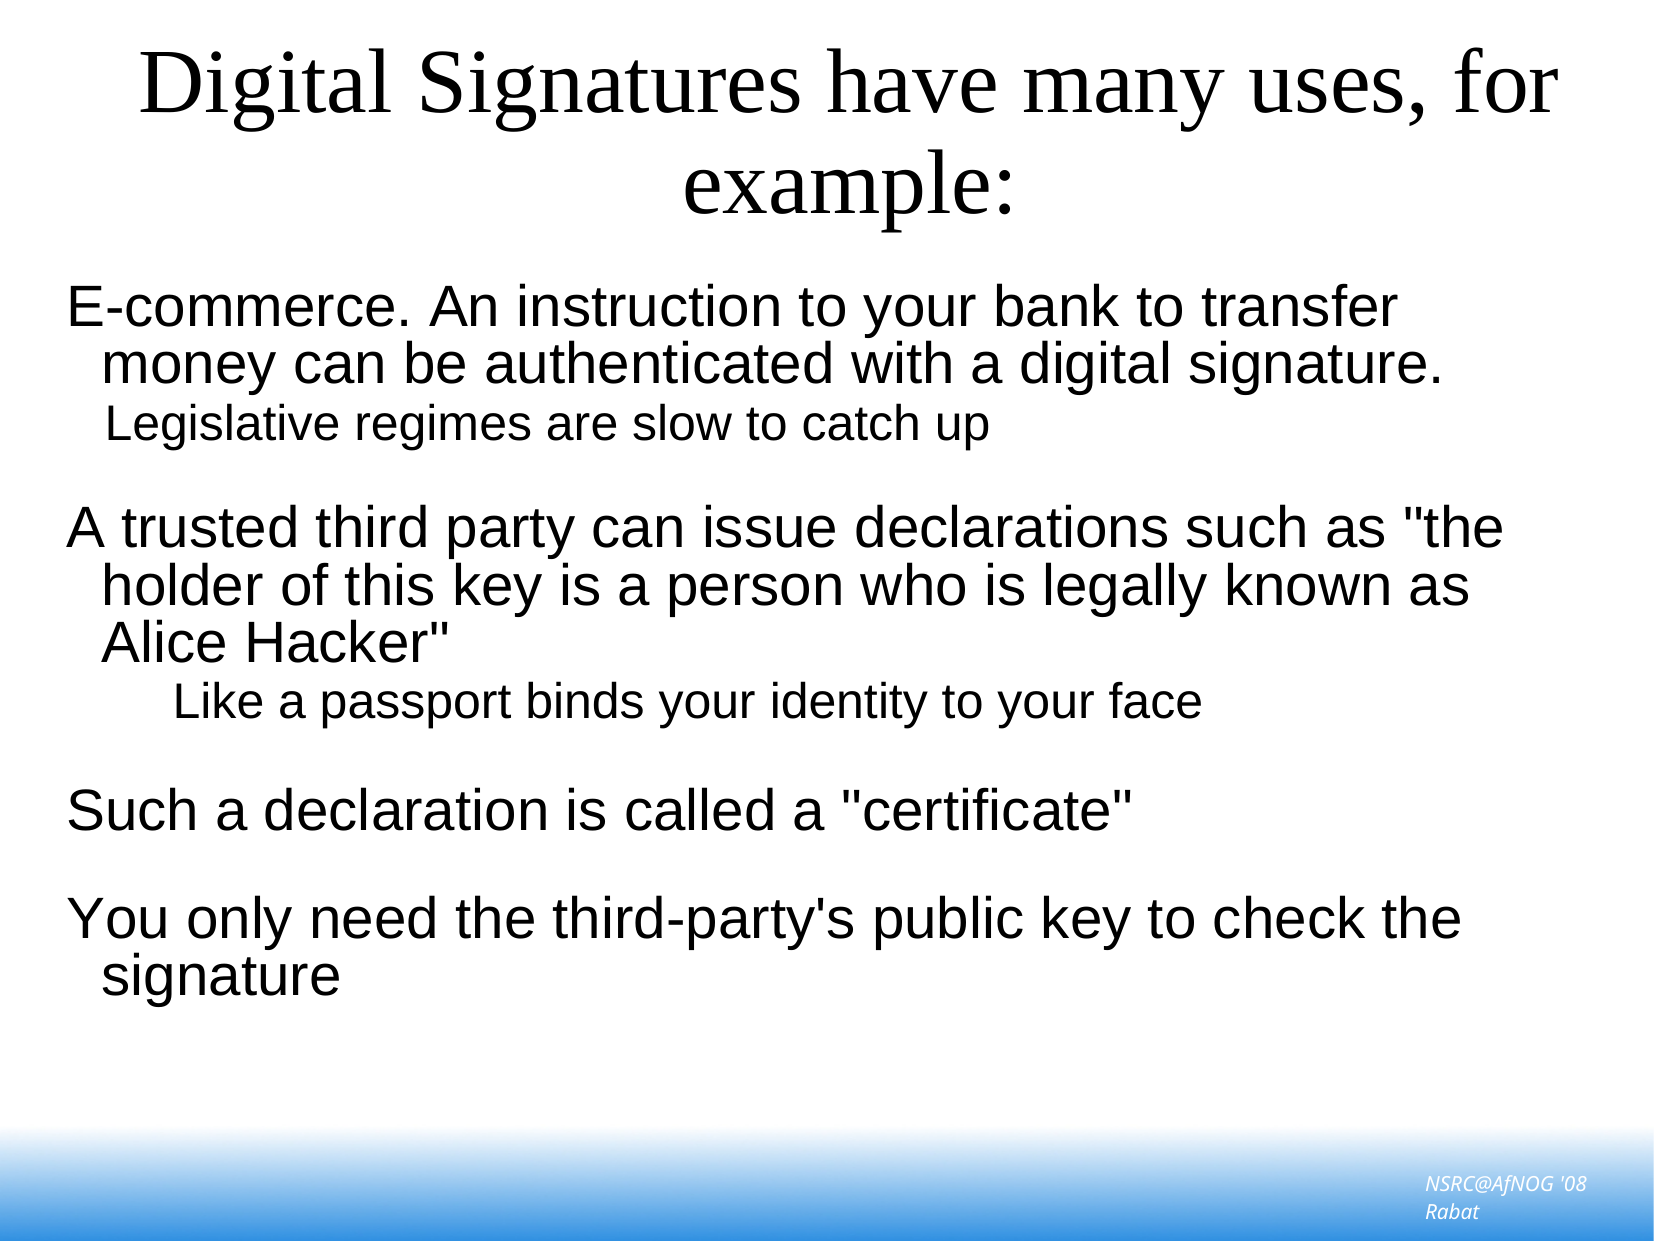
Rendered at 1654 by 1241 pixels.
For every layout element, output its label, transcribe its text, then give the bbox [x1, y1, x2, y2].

list E-commerce. An instruction to your bank to transfer money can be authenticated with a digital signature. Legislative regimes are slow to catch up A trusted third party can issue declarations such as "the holder of this key is a person who is legally known as Alice Hacker" Like a passport binds your identity to your face Such a declaration is called a "certificate" You only need the third-party's public key to check the signature [30, 280, 1576, 1088]
title Digital Signatures have many uses, for example: [125, 30, 1576, 262]
picture [0, 1124, 1654, 1241]
